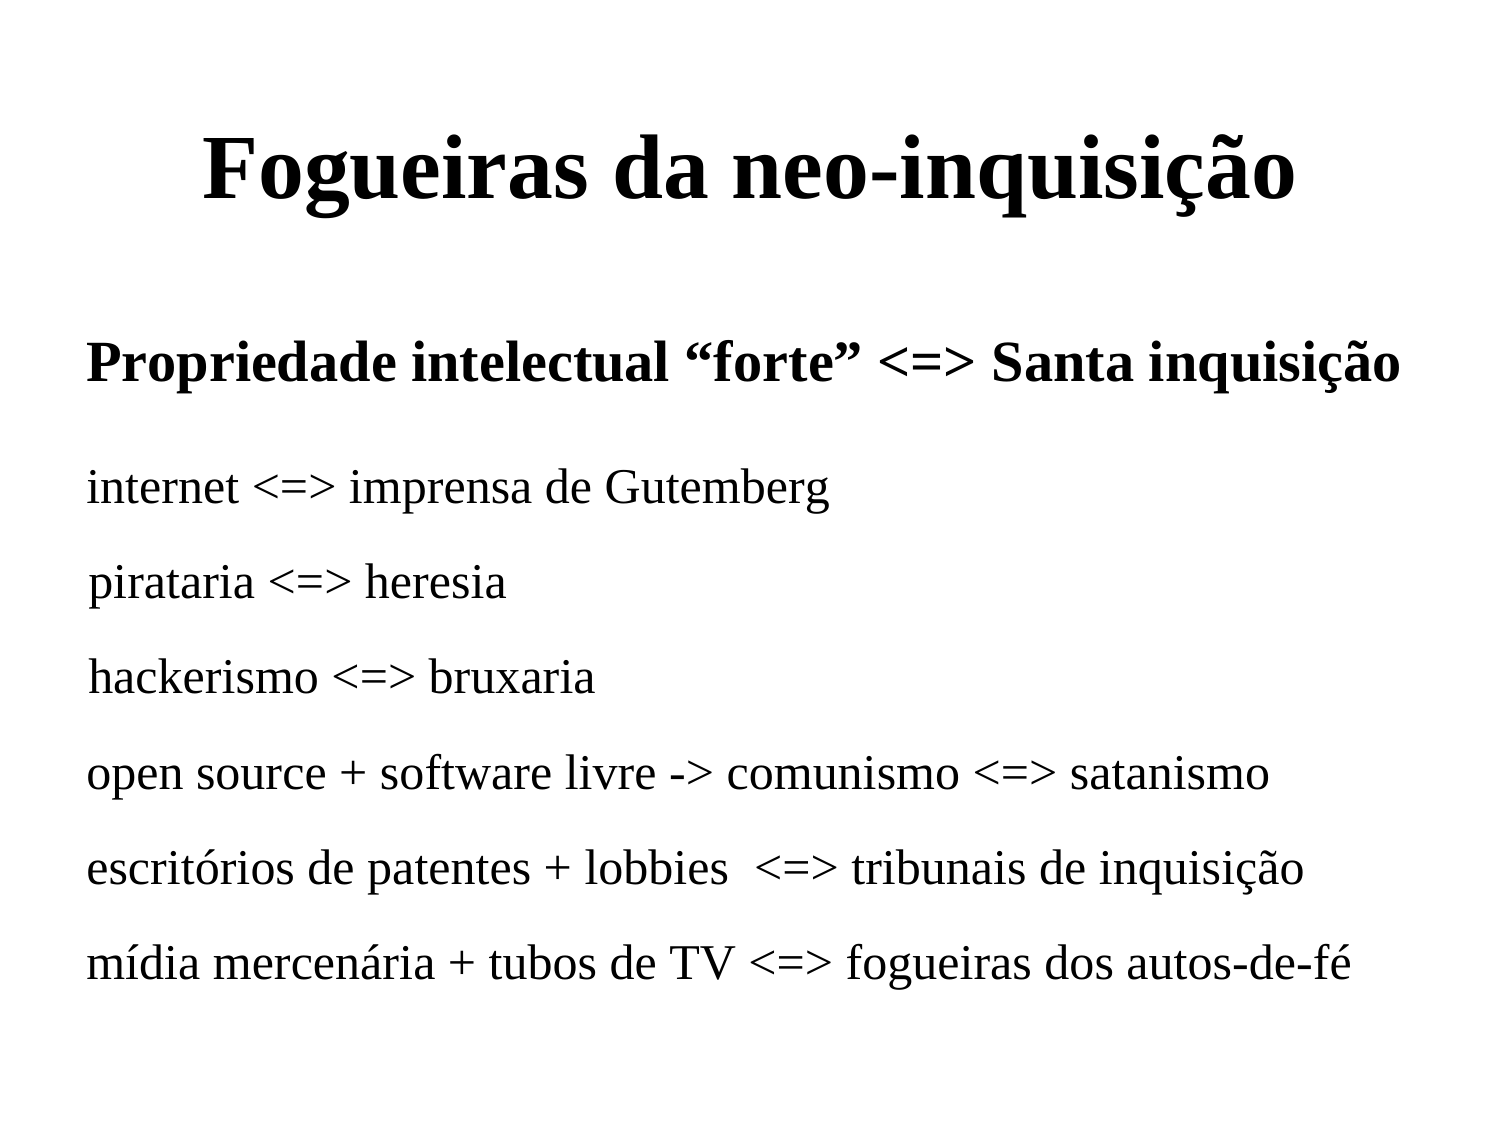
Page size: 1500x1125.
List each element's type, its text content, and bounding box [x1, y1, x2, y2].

title Fogueiras da neo-inquisição [100, 70, 1401, 259]
text_box Propriedade intelectual “forte” <=> Santa inquisição internet <=> imprensa de Gutemberg pirataria <=> heresia hackerismo <=> bruxaria open source + software livre -> comunismo <=> satanismo escritórios de patentes + lobbies <=> tribunais de inquisição mídia mercenária + tubos de TV <=> fogueiras dos autos-de-fé [85, 324, 1500, 977]
